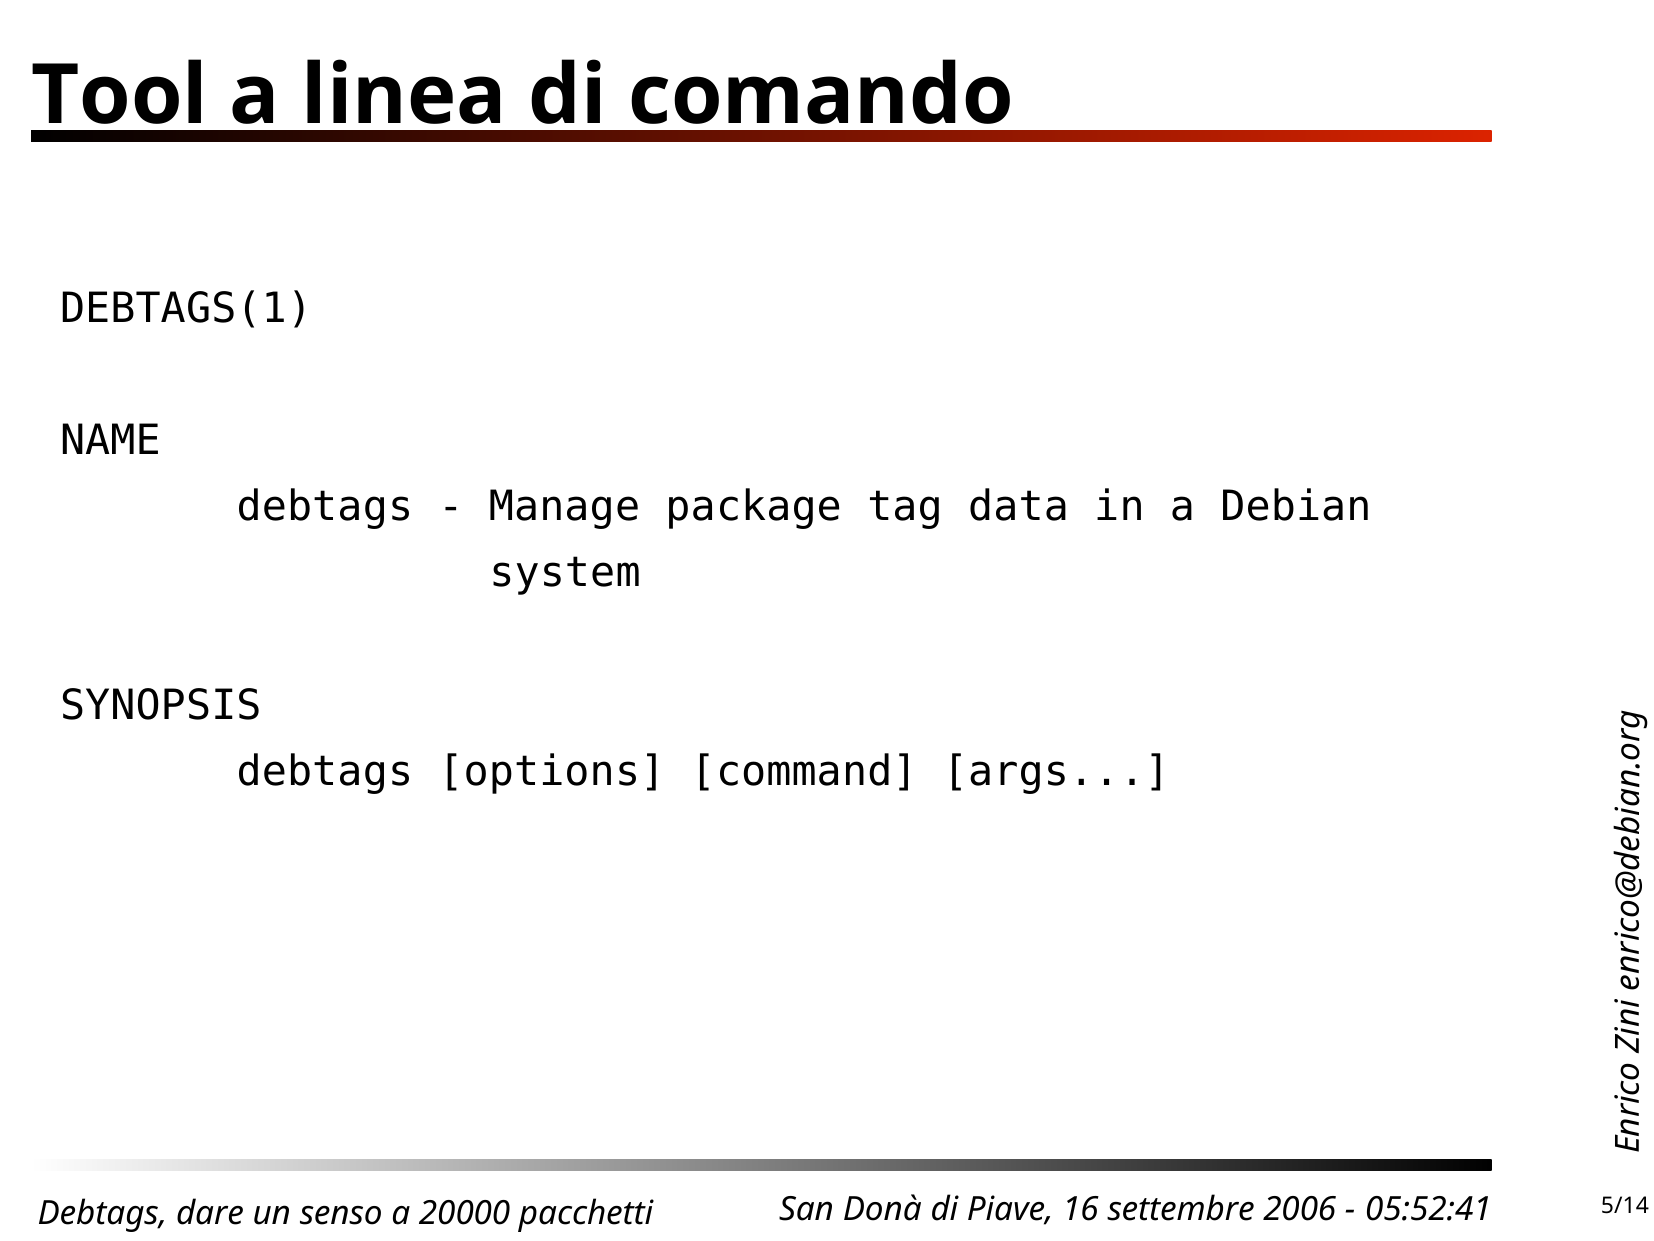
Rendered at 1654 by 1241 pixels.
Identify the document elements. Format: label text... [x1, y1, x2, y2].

text_box Tool a linea di comando [31, 34, 1439, 169]
text_box DEBTAGS(1) NAME debtags - Manage package tag data in a Debian system SYNOPSIS debtags [options] [command] [args...] [60, 217, 1495, 1138]
